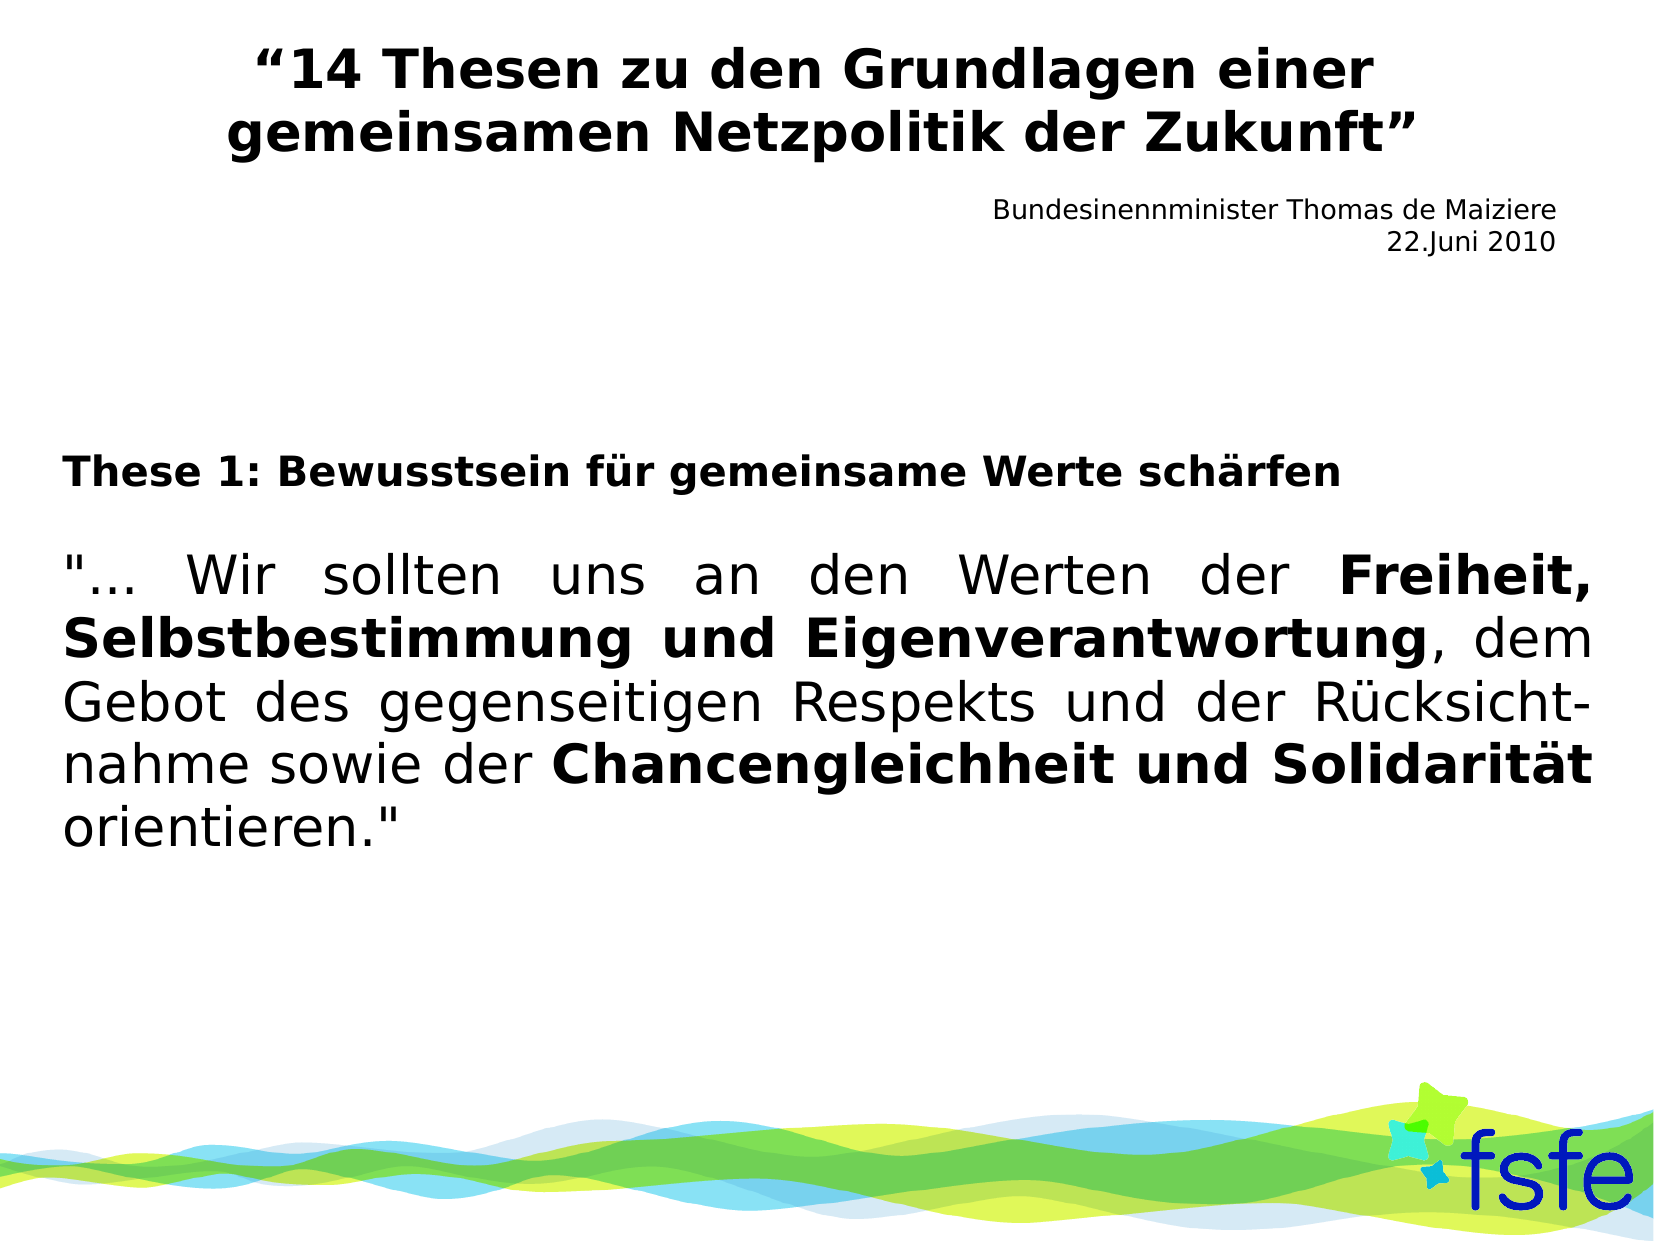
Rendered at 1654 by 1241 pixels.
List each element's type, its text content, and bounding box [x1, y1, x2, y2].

subtitle “14 Thesen zu den Grundlagen einer gemeinsamen Netzpolitik der Zukunft” Bundesinennminister Thomas de Maiziere 22.Juni 2010 [82, 29, 1565, 266]
text_box These 1: Bewusstsein für gemeinsame Werte schärfen "... Wir sollten uns an den Werten der Freiheit, Selbstbestimmung und Eigenverantwortung, dem Gebot des gegenseitigen Respekts und der Rücksicht-nahme sowie der Chancengleichheit und Solidarität orientieren." [62, 305, 1595, 1034]
picture [0, 1081, 1654, 1241]
